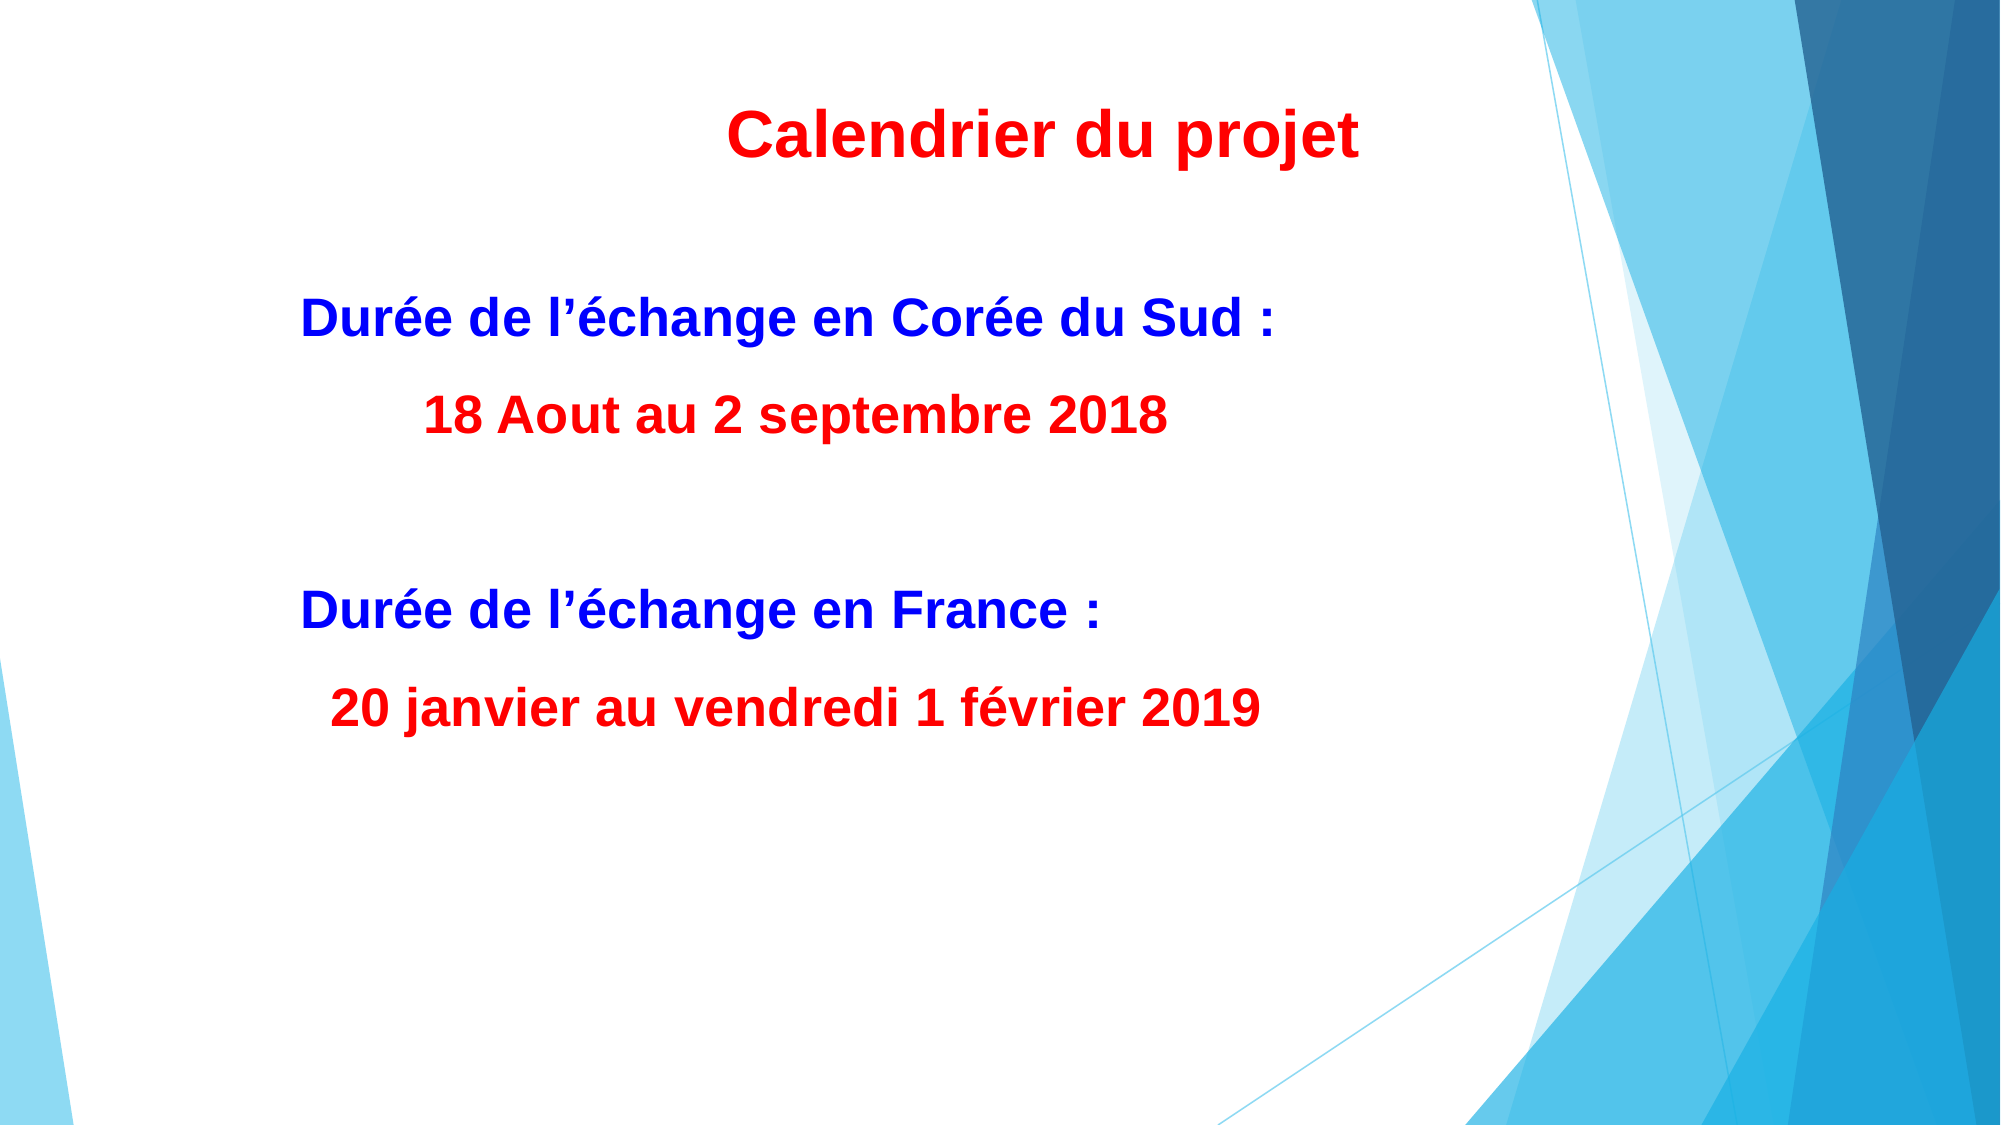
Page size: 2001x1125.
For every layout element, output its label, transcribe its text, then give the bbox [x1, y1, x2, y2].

text_box Durée de l’échange en Corée du Sud : 18 Aout au 2 septembre 2018 Durée de l’échange en France : 20 janvier au vendredi 1 février 2019 [285, 242, 1726, 355]
text_box Calendrier du projet [421, 37, 1685, 178]
